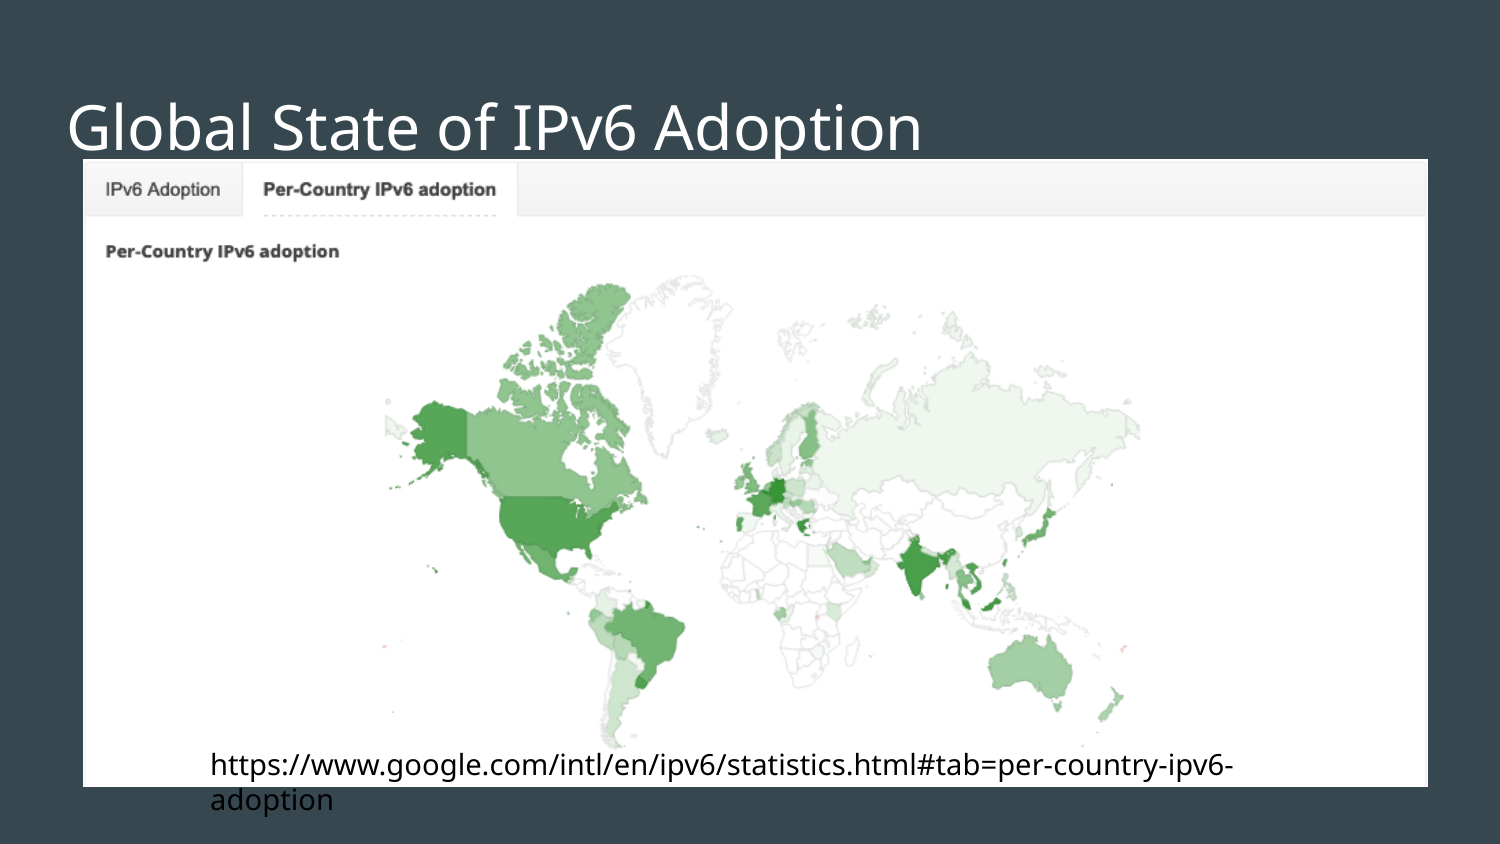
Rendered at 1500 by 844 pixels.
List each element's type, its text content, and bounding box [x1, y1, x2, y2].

picture [83, 159, 1428, 787]
title Global State of IPv6 Adoption [51, 72, 1449, 167]
text_box https://www.google.com/intl/en/ipv6/statistics.html#tab=per-country-ipv6-adoption [195, 731, 1370, 818]
